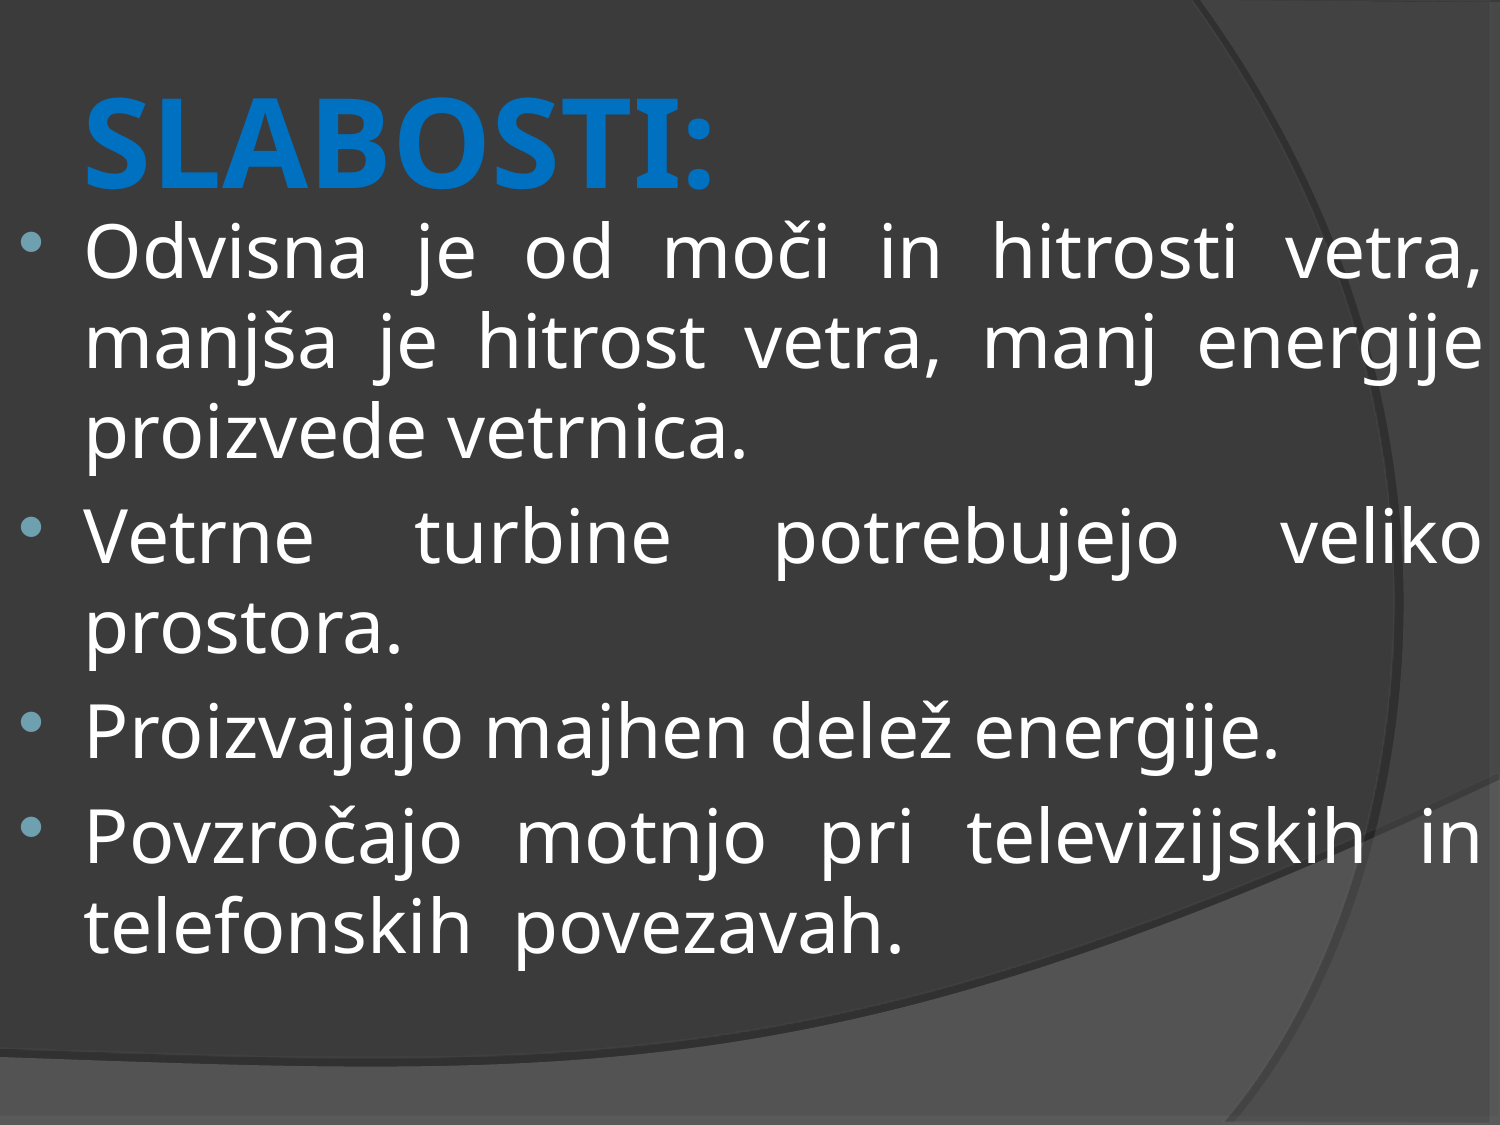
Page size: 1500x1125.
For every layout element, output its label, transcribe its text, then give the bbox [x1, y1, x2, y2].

title SLABOSTI: [75, 45, 1300, 196]
list Odvisna je od moči in hitrosti vetra, manjša je hitrost vetra, manj energije proizvede vetrnica. Vetrne turbine potrebujejo veliko prostora. Proizvajajo majhen delež energije. Povzročajo motnjo pri televizijskih in telefonskih povezavah. [0, 196, 1500, 1125]
